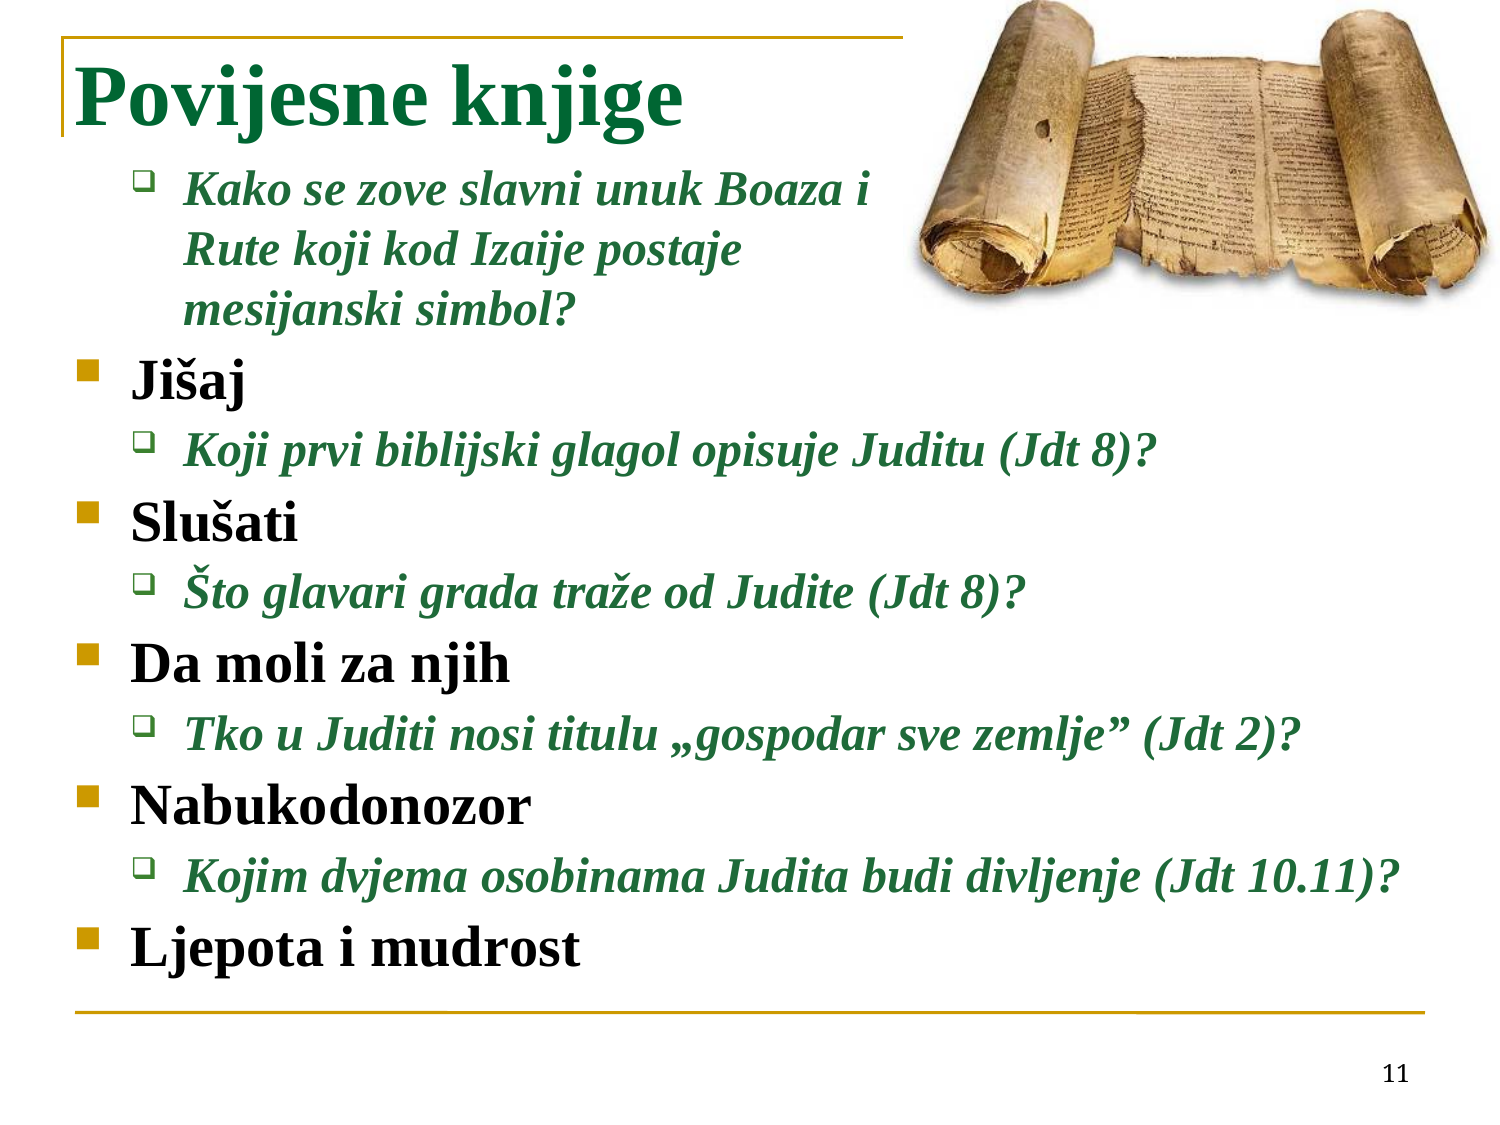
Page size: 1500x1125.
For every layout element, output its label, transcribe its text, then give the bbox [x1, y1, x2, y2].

text_box Kako se zove slavni unuk Boaza i Rute koji kod Izaije postaje mesijanski simbol? Jišaj Koji prvi biblijski glagol opisuje Juditu (Jdt 8)? Slušati Što glavari grada traže od Judite (Jdt 8)? Da moli za njih Tko u Juditi nosi titulu „gospodar sve zemlje” (Jdt 2)? Nabukodonozor Kojim dvjema osobinama Judita budi divljenje (Jdt 10.11)? Ljepota i mudrost [59, 147, 1447, 1004]
text_box <number> [1074, 1024, 1426, 1100]
picture [903, 0, 1500, 316]
text_box Povijesne knjige [59, 30, 903, 147]
